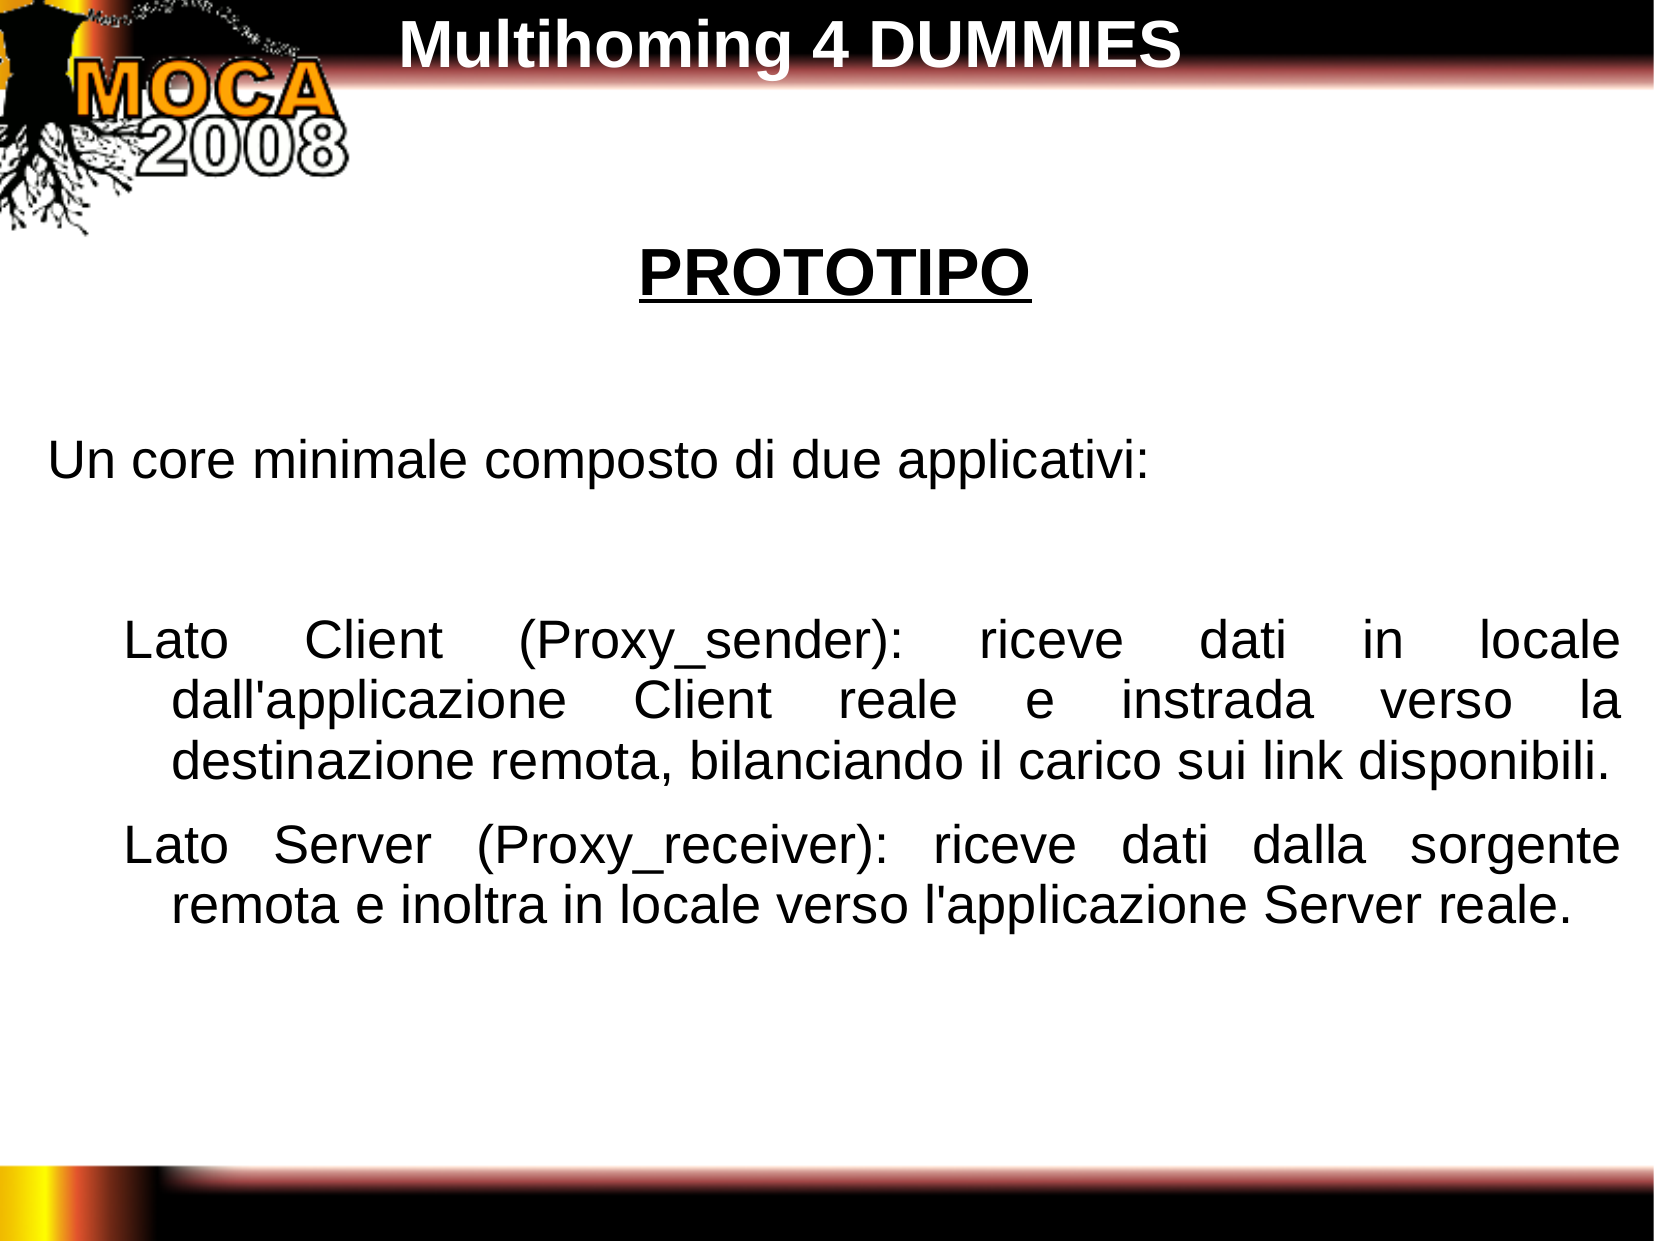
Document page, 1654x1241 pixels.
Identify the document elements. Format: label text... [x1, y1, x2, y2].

title Multihoming 4 DUMMIES [324, 0, 1654, 89]
list PROTOTIPO Un core minimale composto di due applicativi: Lato Client (Proxy_sender): riceve dati in locale dall'applicazione Client reale e instrada verso la destinazione remota, bilanciando il carico sui link disponibili. Lato Server (Proxy_receiver): riceve dati dalla sorgente remota e inoltra in locale verso l'applicazione Server reale. [29, 147, 1625, 1093]
picture [0, 0, 1654, 1241]
